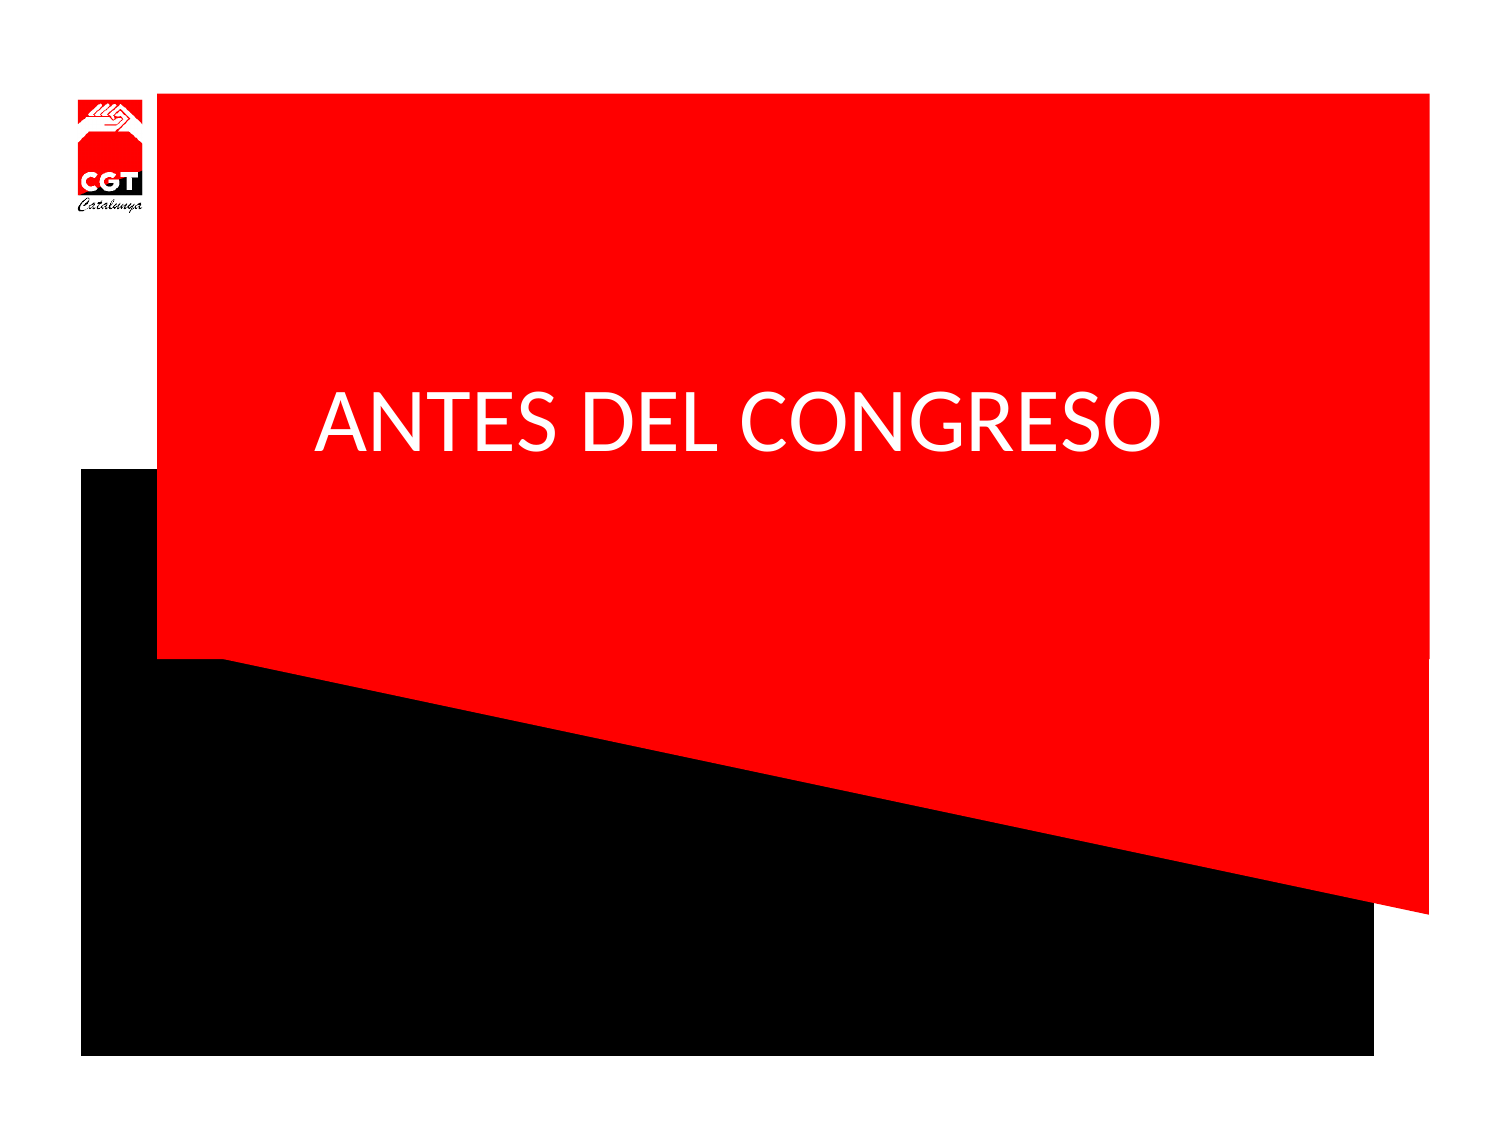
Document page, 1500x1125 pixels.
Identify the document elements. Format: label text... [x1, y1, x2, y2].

chart [70, 93, 153, 220]
title ANTES DEL CONGRESO [112, 349, 1388, 591]
text_box [81, 93, 1430, 1055]
